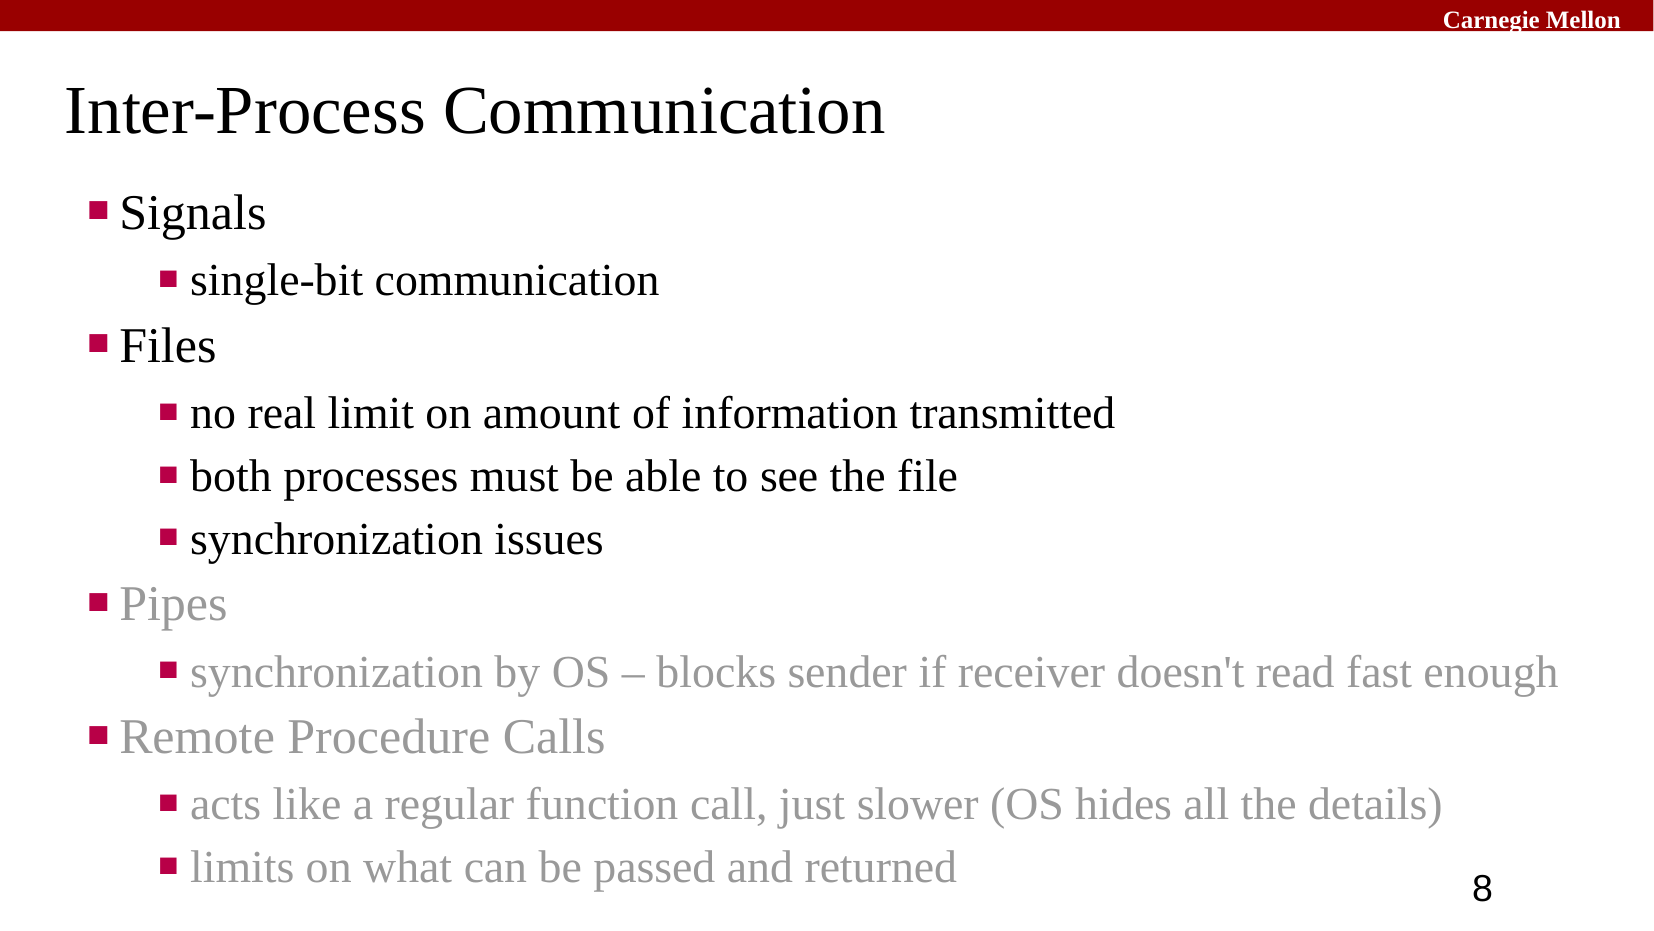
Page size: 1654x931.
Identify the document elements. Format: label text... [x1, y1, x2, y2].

title Inter-Process Communication [64, 58, 1576, 163]
list Signals single-bit communication Files no real limit on amount of information transmitted both processes must be able to see the file synchronization issues Pipes synchronization by OS – blocks sender if receiver doesn't read fast enough Remote Procedure Calls acts like a regular function call, just slower (OS hides all the details) limits on what can be passed and returned [71, 184, 1576, 916]
